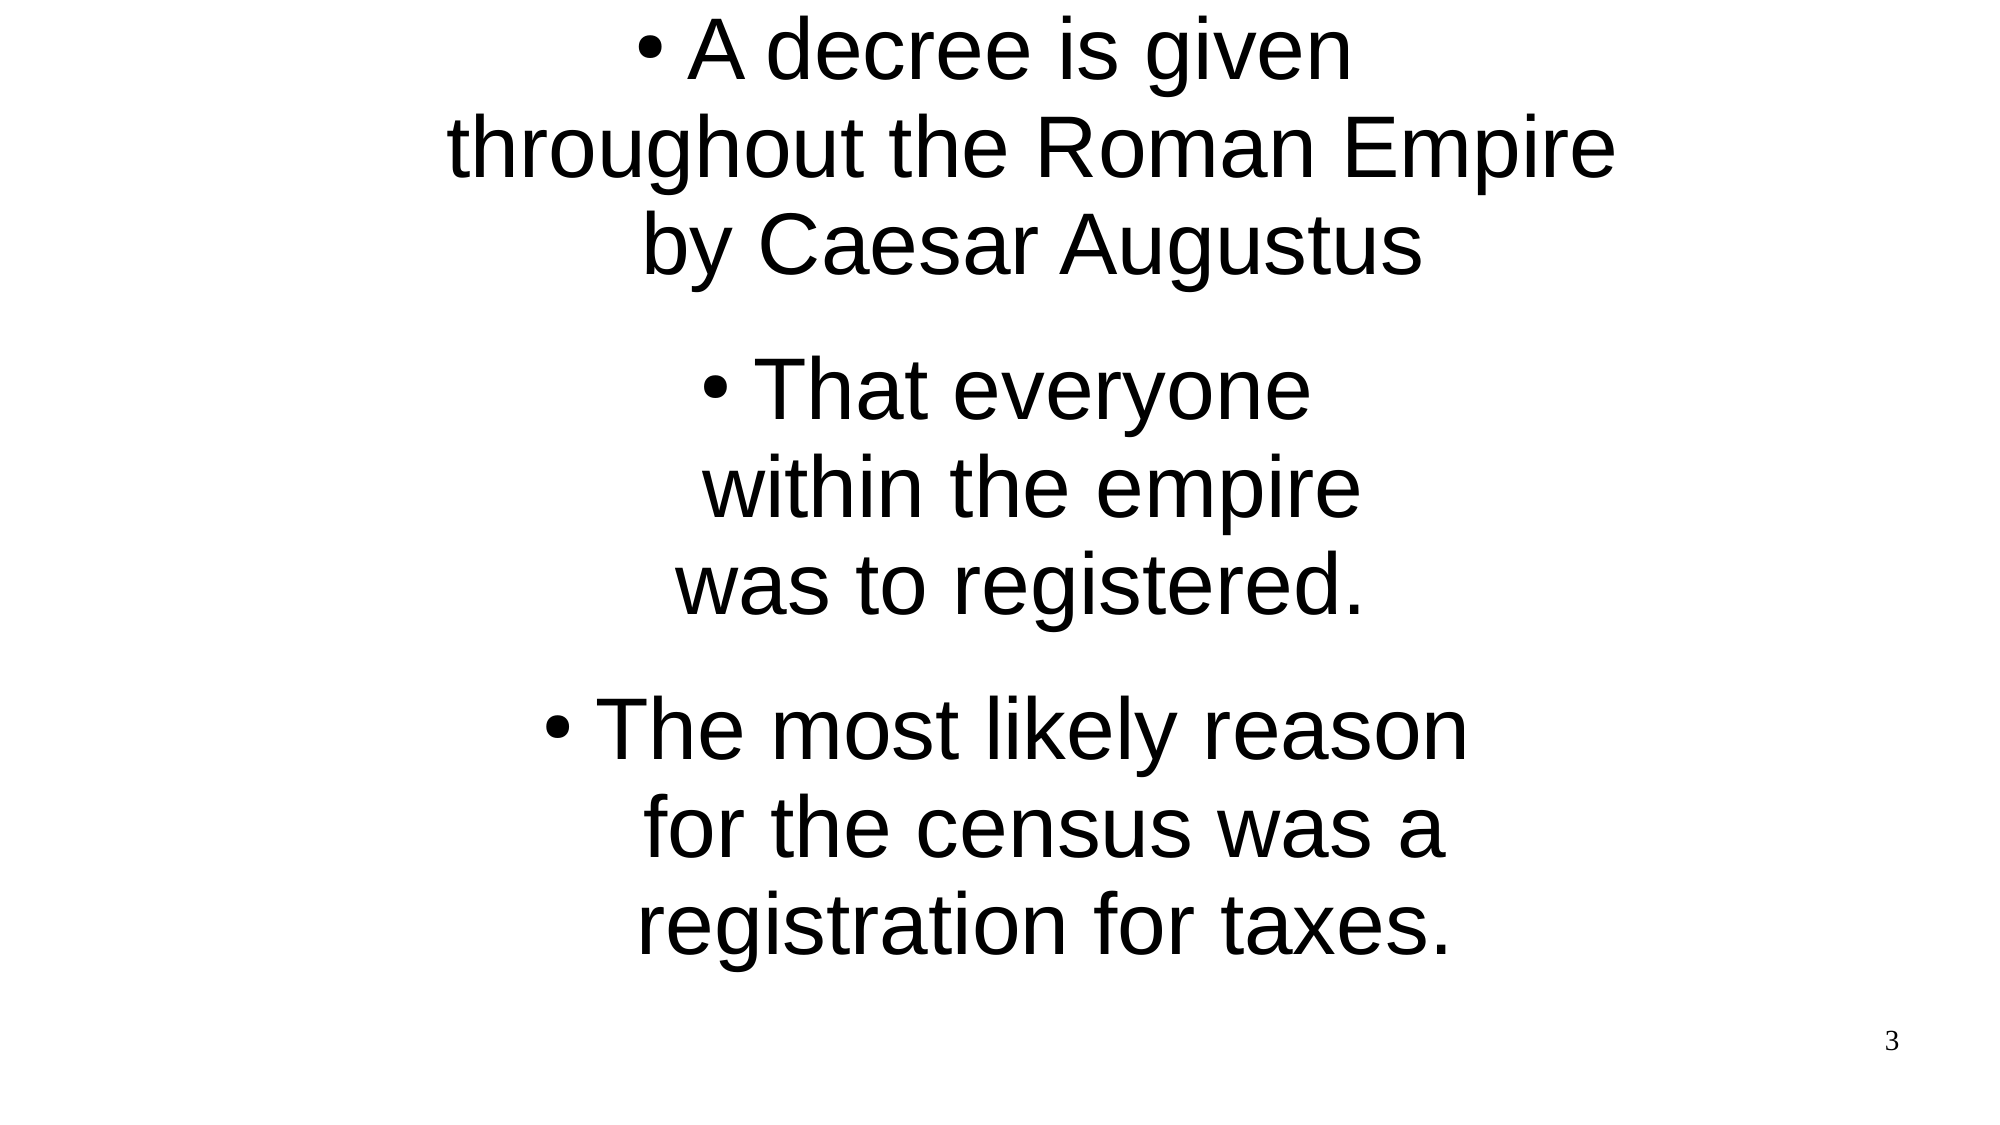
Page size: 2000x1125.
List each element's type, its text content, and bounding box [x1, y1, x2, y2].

list A decree is given throughout the Roman Empire by Caesar Augustus That everyone within the empire was to registered. The most likely reason for the census was a registration for taxes. [0, 0, 1996, 1123]
